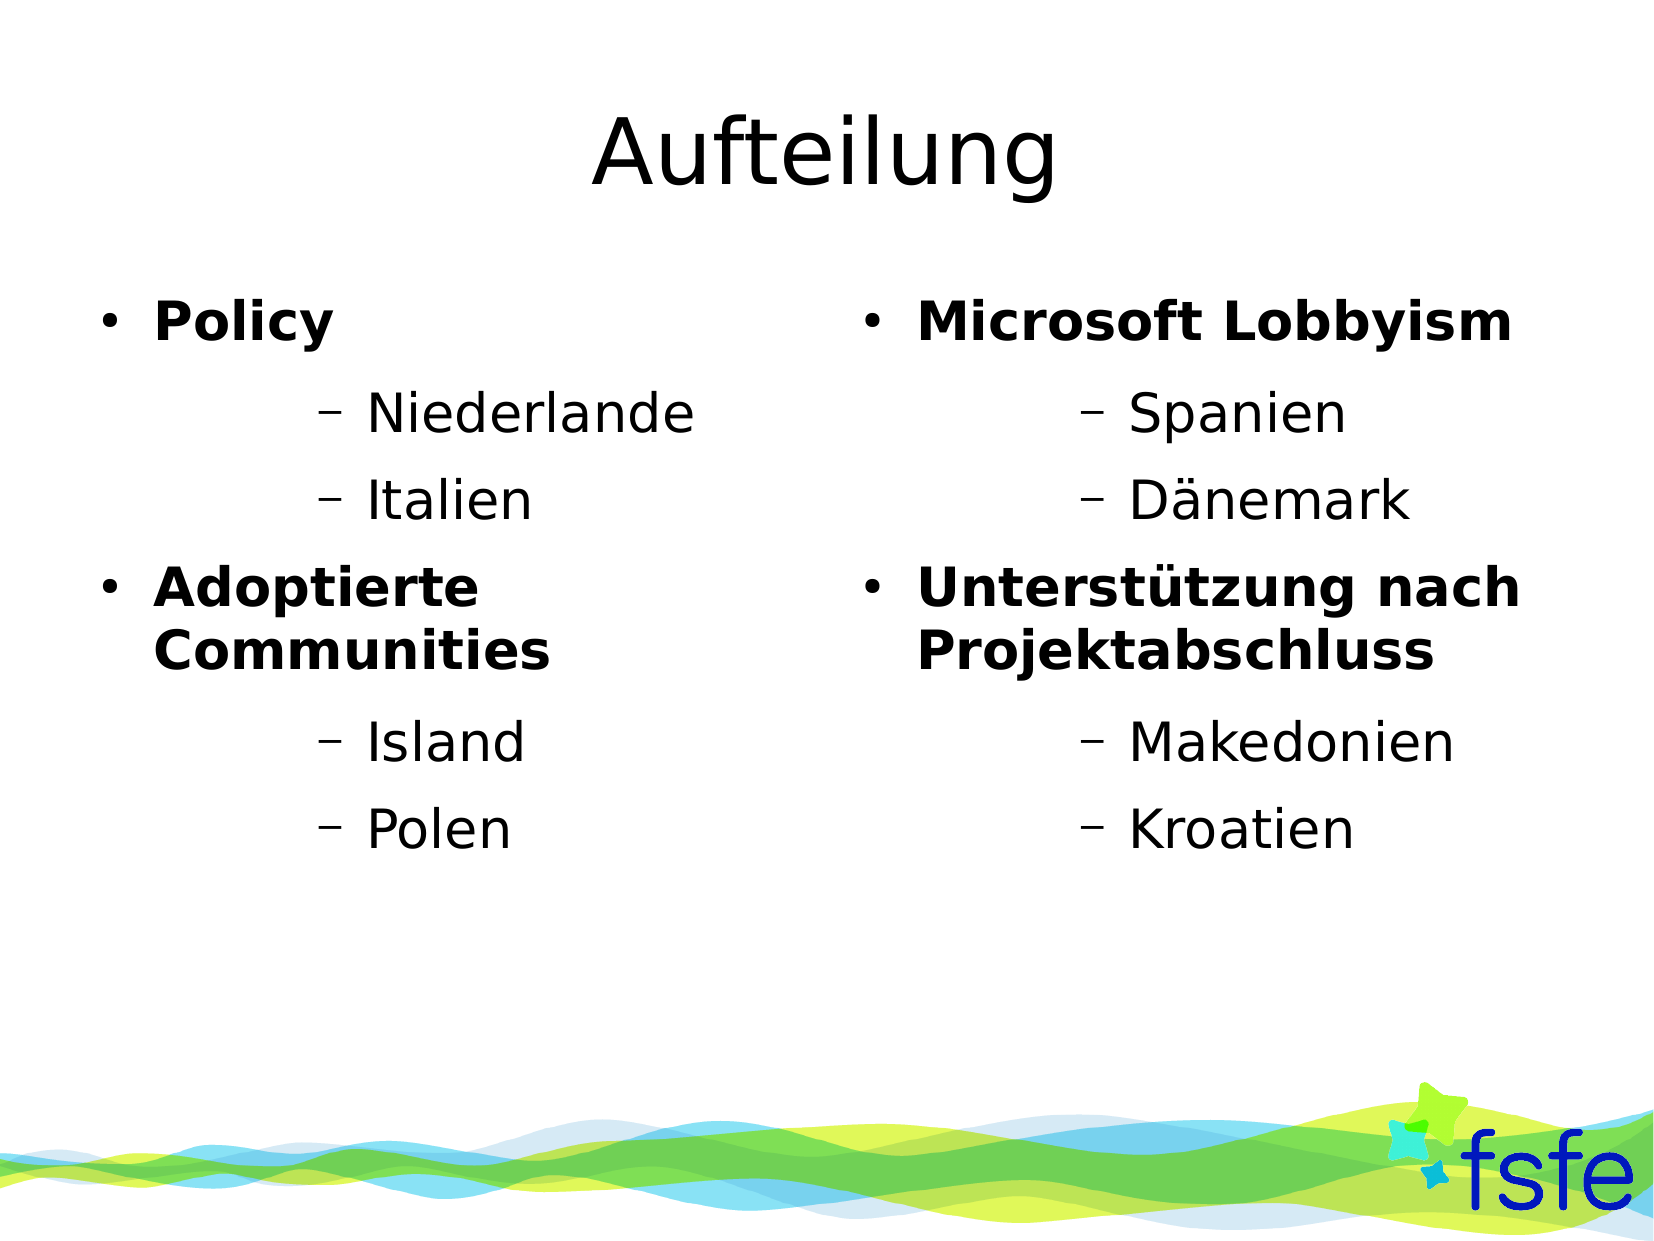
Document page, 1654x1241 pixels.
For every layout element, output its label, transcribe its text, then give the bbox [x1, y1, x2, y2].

list Policy Niederlande Italien Adoptierte Communities Island Polen [82, 290, 809, 1010]
picture [0, 1081, 1654, 1241]
title Aufteilung [82, 49, 1571, 257]
list Microsoft Lobbyism Spanien Dänemark Unterstützung nach Projektabschluss Makedonien Kroatien [845, 290, 1572, 1010]
